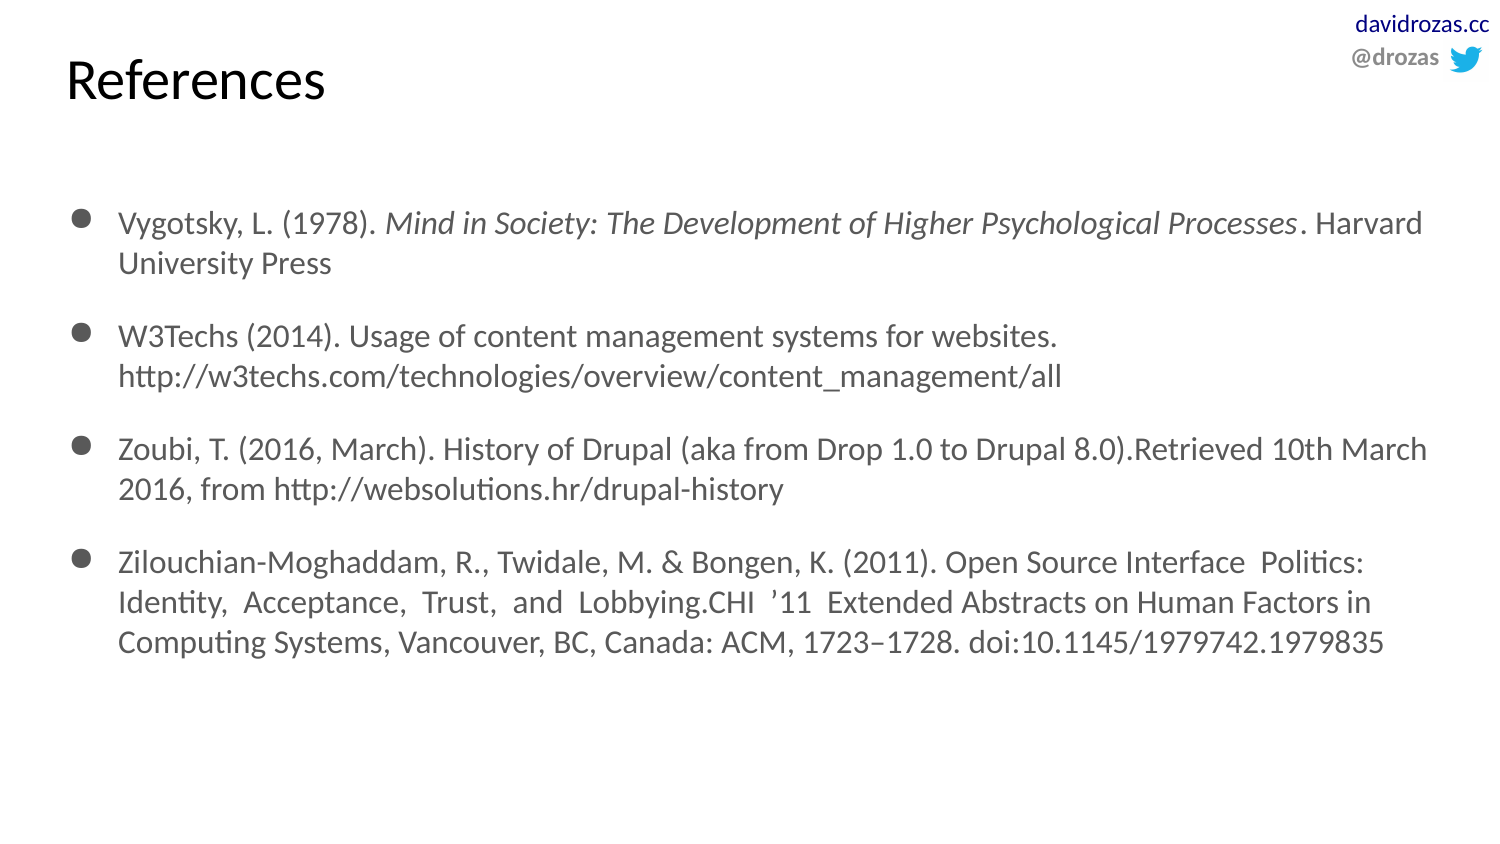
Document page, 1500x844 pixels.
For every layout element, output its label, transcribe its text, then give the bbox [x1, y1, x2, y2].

title References [51, 25, 1449, 120]
list Vygotsky, L. (1978). Mind in Society: The Development of Higher Psychological Processes. Harvard University Press W3Techs (2014). Usage of content management systems for websites. http://w3techs.com/technologies/overview/content_management/all Zoubi, T. (2016, March). History of Drupal (aka from Drop 1.0 to Drupal 8.0).Retrieved 10th March 2016, from http://websolutions.hr/drupal-history Zilouchian-Moghaddam, R., Twidale, M. & Bongen, K. (2011). Open Source Interface Politics: Identity, Acceptance, Trust, and Lobbying.CHI ’11 Extended Abstracts on Human Factors in Computing Systems, Vancouver, BC, Canada: ACM, 1723–1728. doi:10.1145/1979742.1979835 [28, 112, 1449, 674]
text_box davidrozas.cc [1340, 5, 1500, 46]
picture [1449, 46, 1489, 82]
